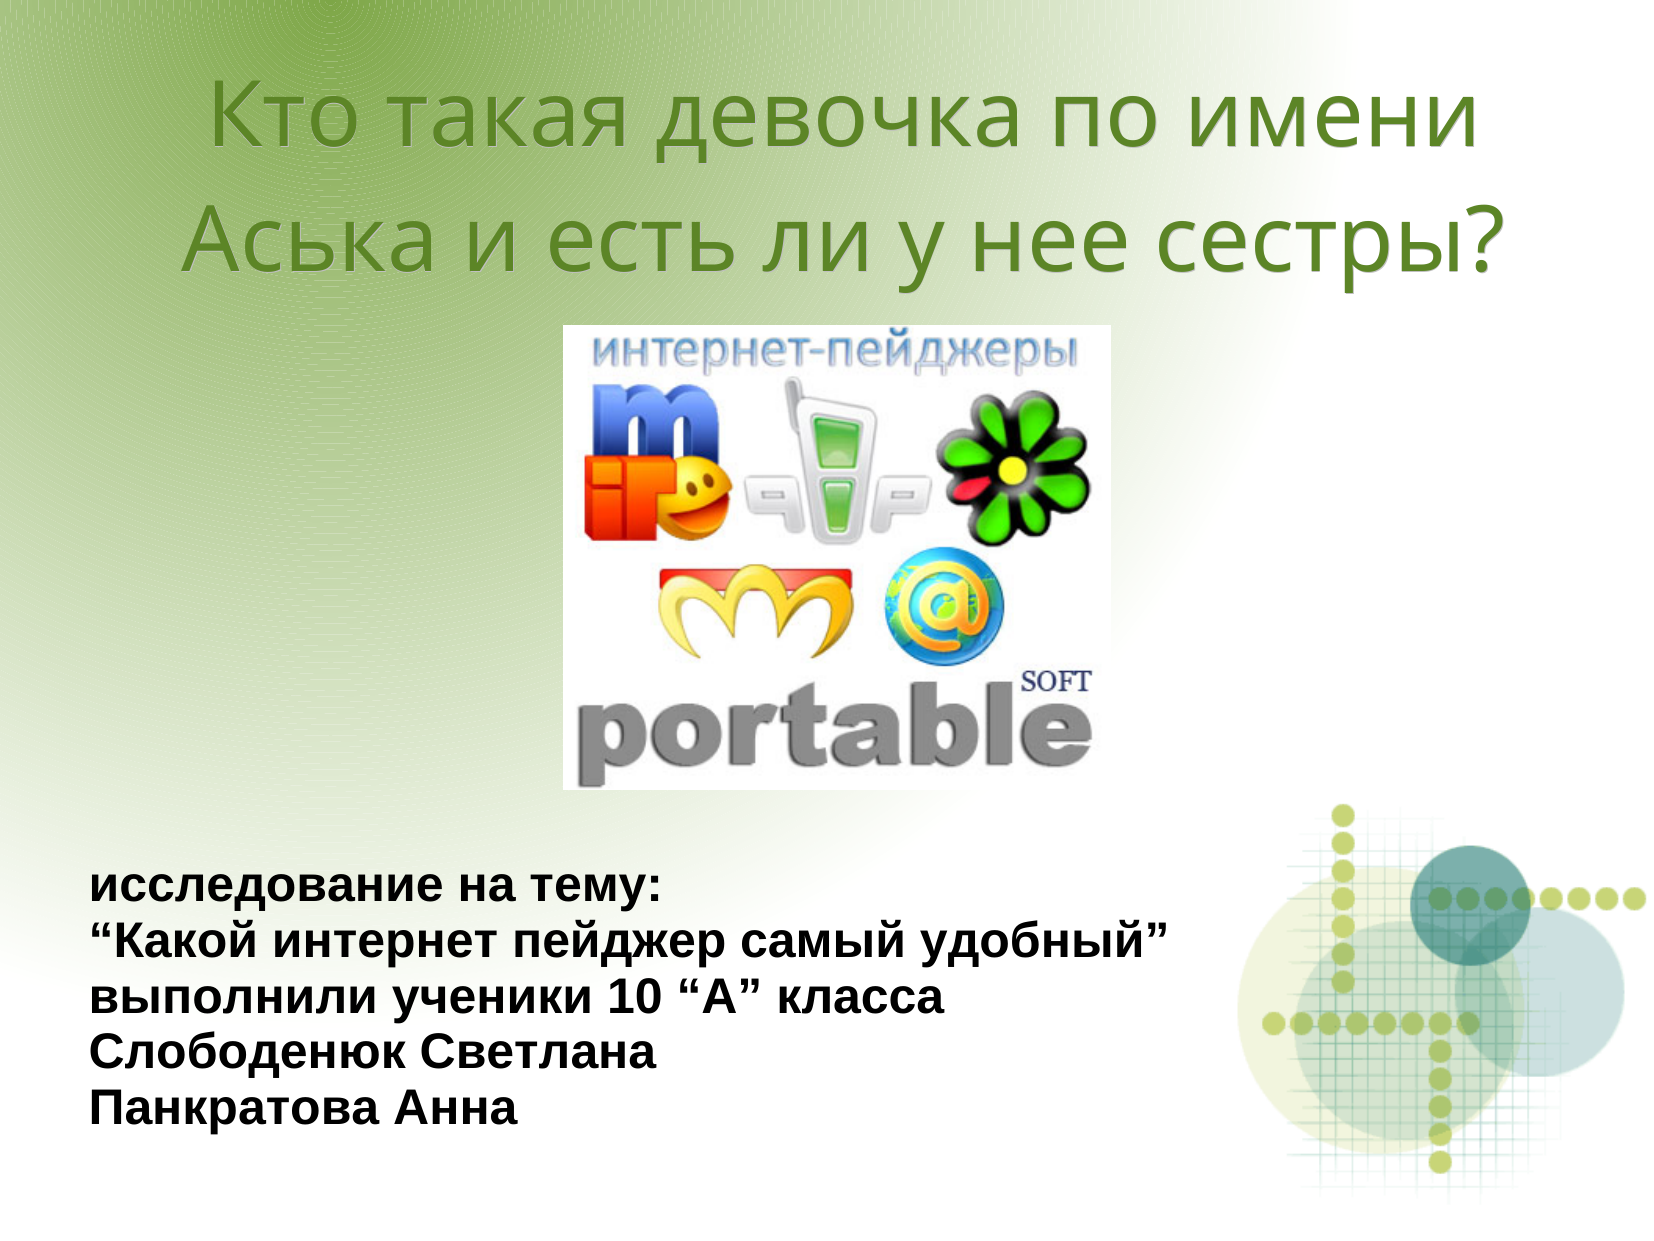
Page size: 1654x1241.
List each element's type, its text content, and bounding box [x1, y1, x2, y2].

picture [1224, 792, 1654, 1211]
text_box исследование на тему: “Какой интернет пейджер самый удобный” выполнили ученики 10 “А” класса Слободенюк Светлана Панкратова Анна [88, 856, 1565, 1142]
title Кто такая девочка по имени Аська и есть ли у нее сестры? [123, 59, 1565, 414]
subtitle [178, 364, 1570, 1147]
picture [563, 325, 1111, 790]
